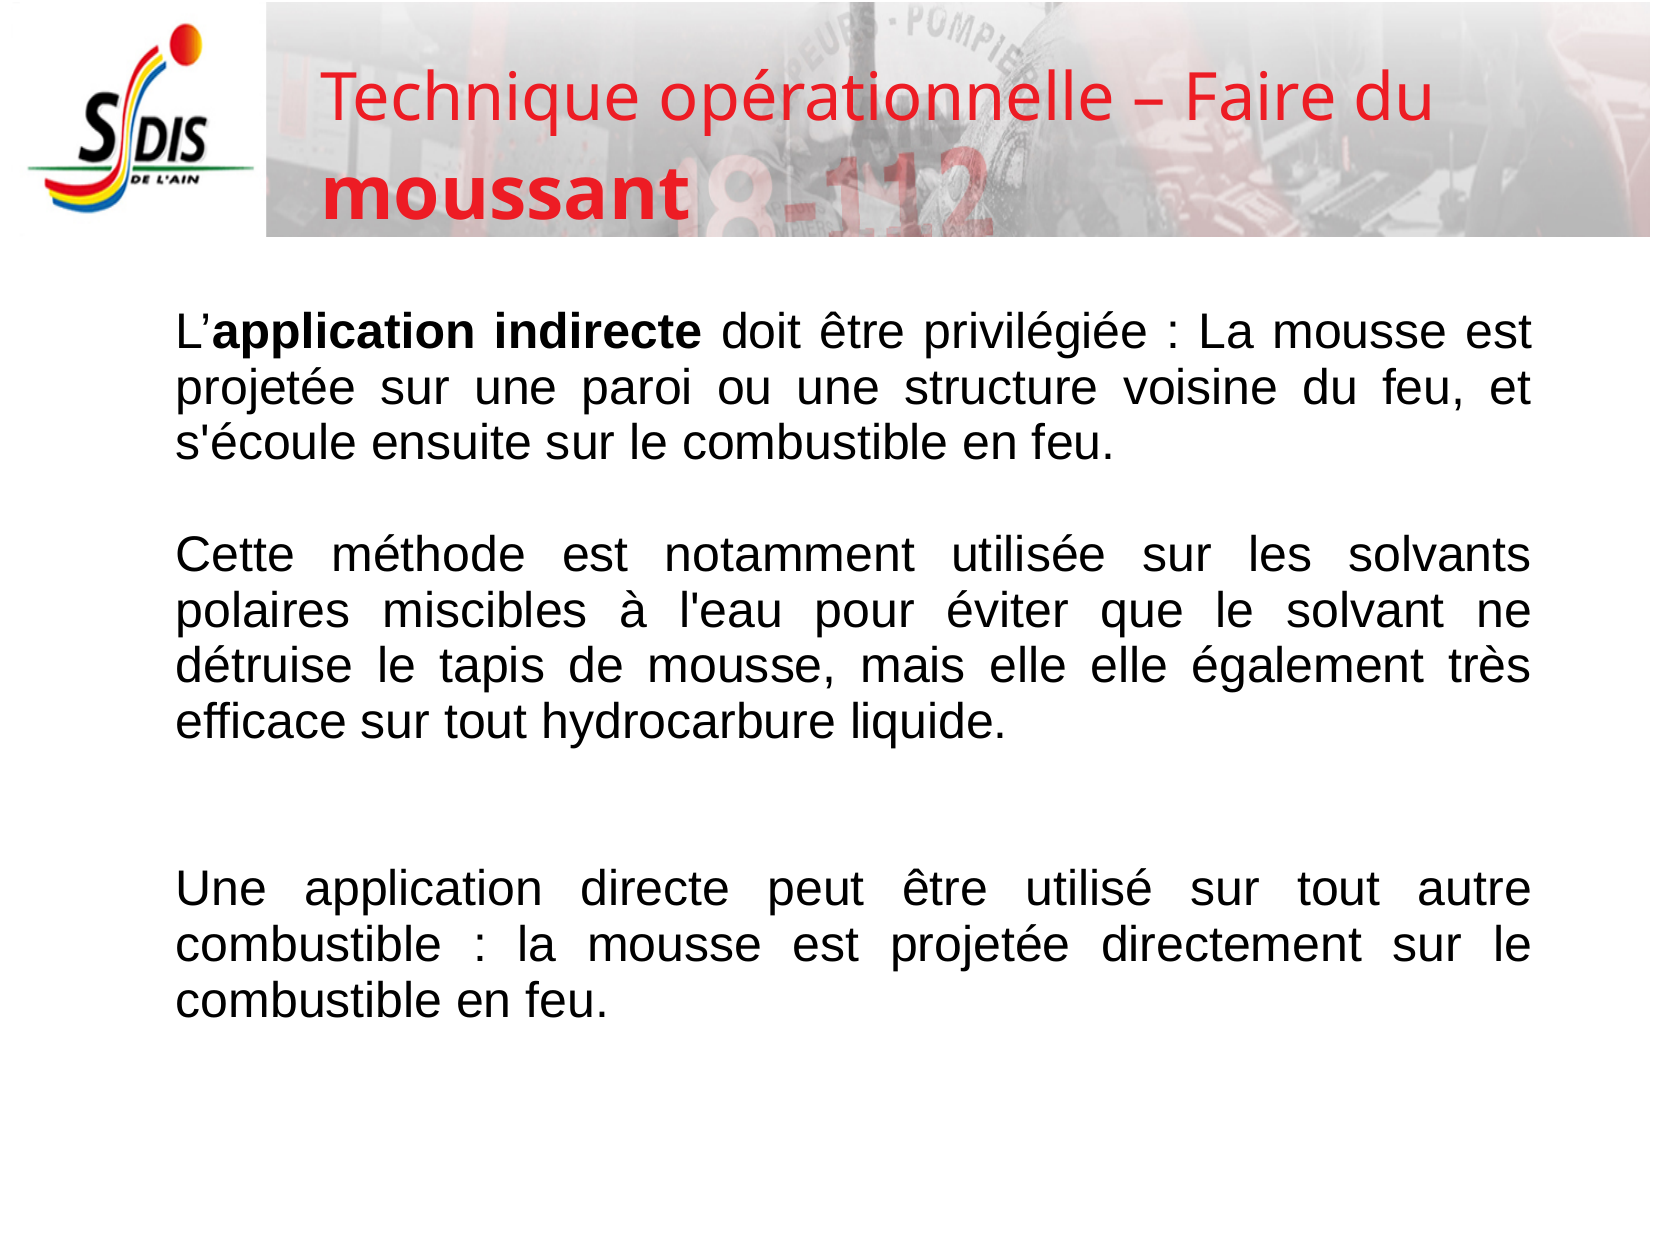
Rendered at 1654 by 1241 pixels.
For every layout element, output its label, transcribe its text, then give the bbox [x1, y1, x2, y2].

picture [11, 2, 1650, 237]
text_box L’application indirecte doit être privilégiée : La mousse est projetée sur une paroi ou une structure voisine du feu, et s'écoule ensuite sur le combustible en feu. Cette méthode est notamment utilisée sur les solvants polaires miscibles à l'eau pour éviter que le solvant ne détruise le tapis de mousse, mais elle elle également très efficace sur tout hydrocarbure liquide. Une application directe peut être utilisé sur tout autre combustible : la mousse est projetée directement sur le combustible en feu. [161, 295, 1548, 1111]
text_box Technique opérationnelle – Faire du moussant [305, 41, 1475, 228]
